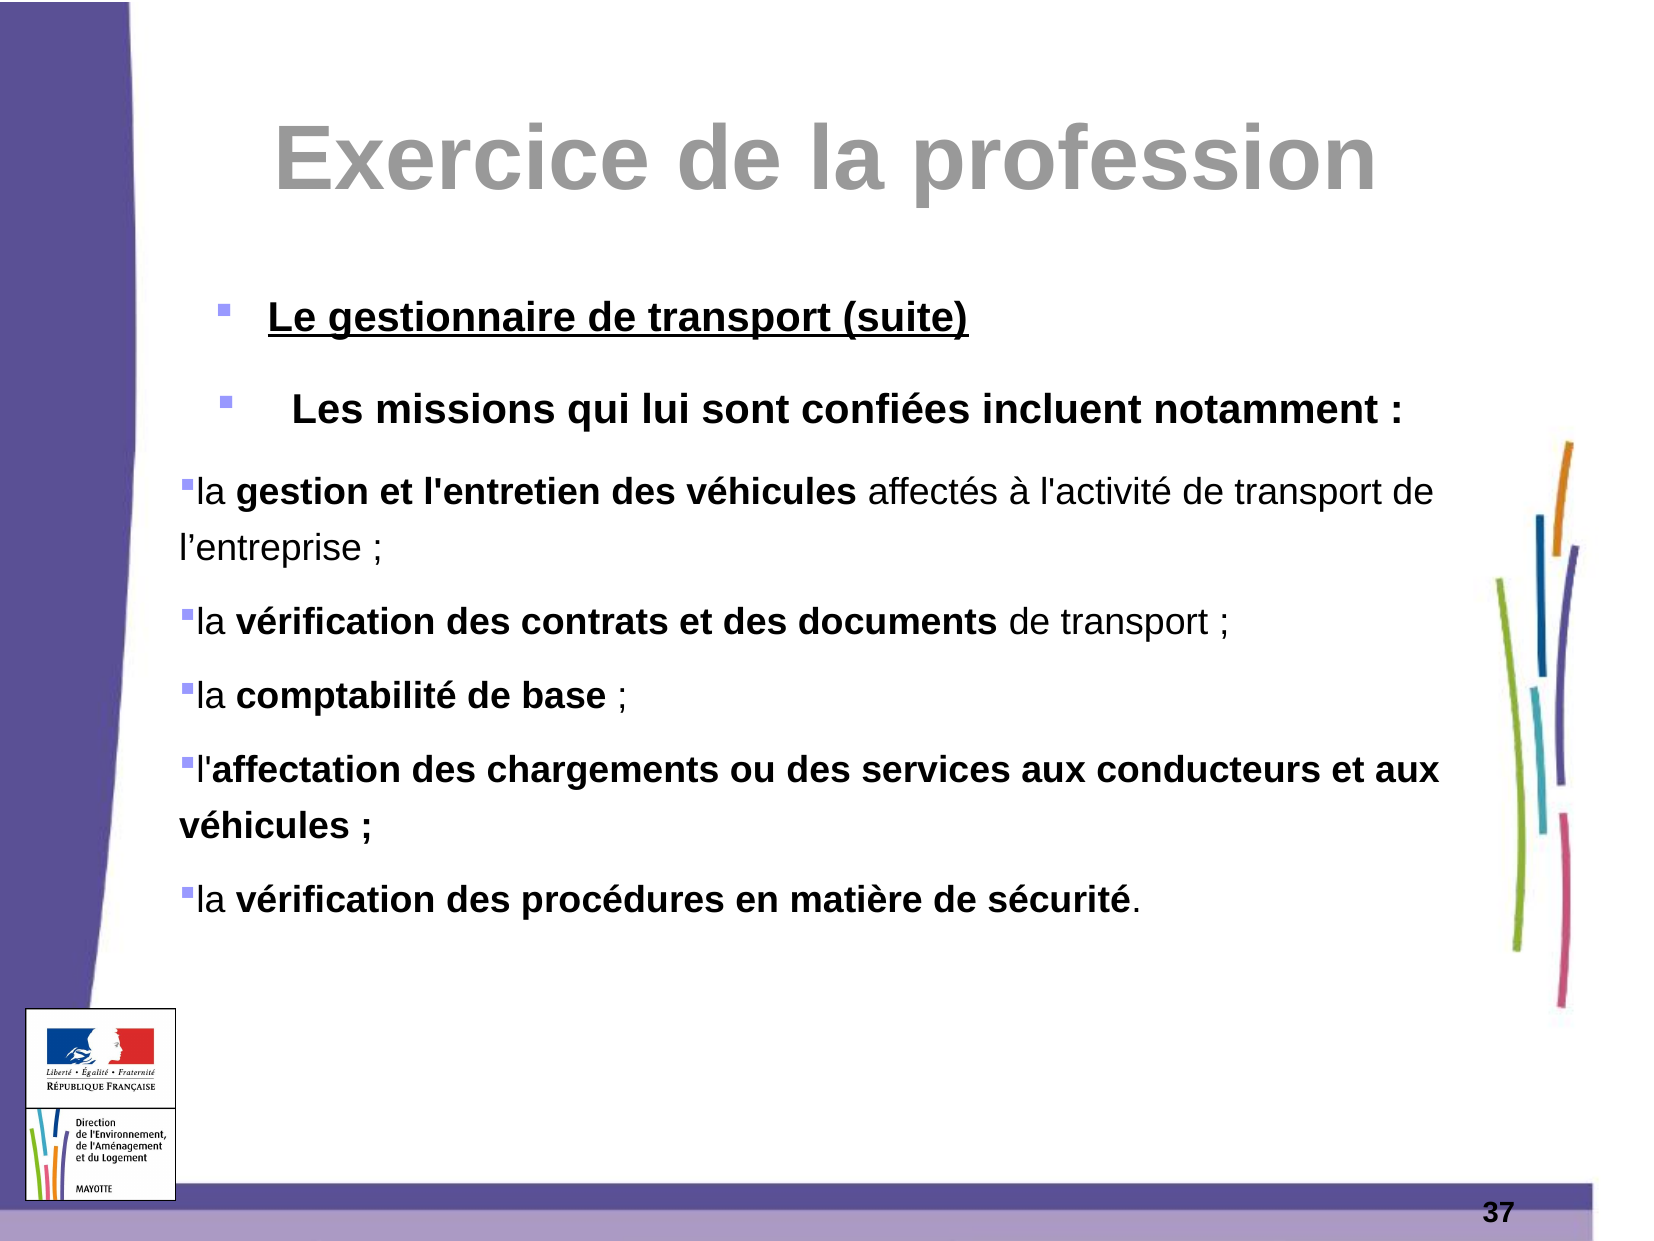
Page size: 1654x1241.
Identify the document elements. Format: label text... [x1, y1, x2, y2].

title Exercice de la profession [82, 49, 1571, 257]
list Le gestionnaire de transport (suite) Les missions qui lui sont confiées incluent notamment : la gestion et l'entretien des véhicules affectés à l'activité de transport de l’entreprise ; la vérification des contrats et des documents de transport ; la comptabilité de base ; l'affectation des chargements ou des services aux conducteurs et aux véhicules ; la vérification des procédures en matière de sécurité. [179, 290, 1509, 1179]
text_box [1482, 1193, 1636, 1241]
